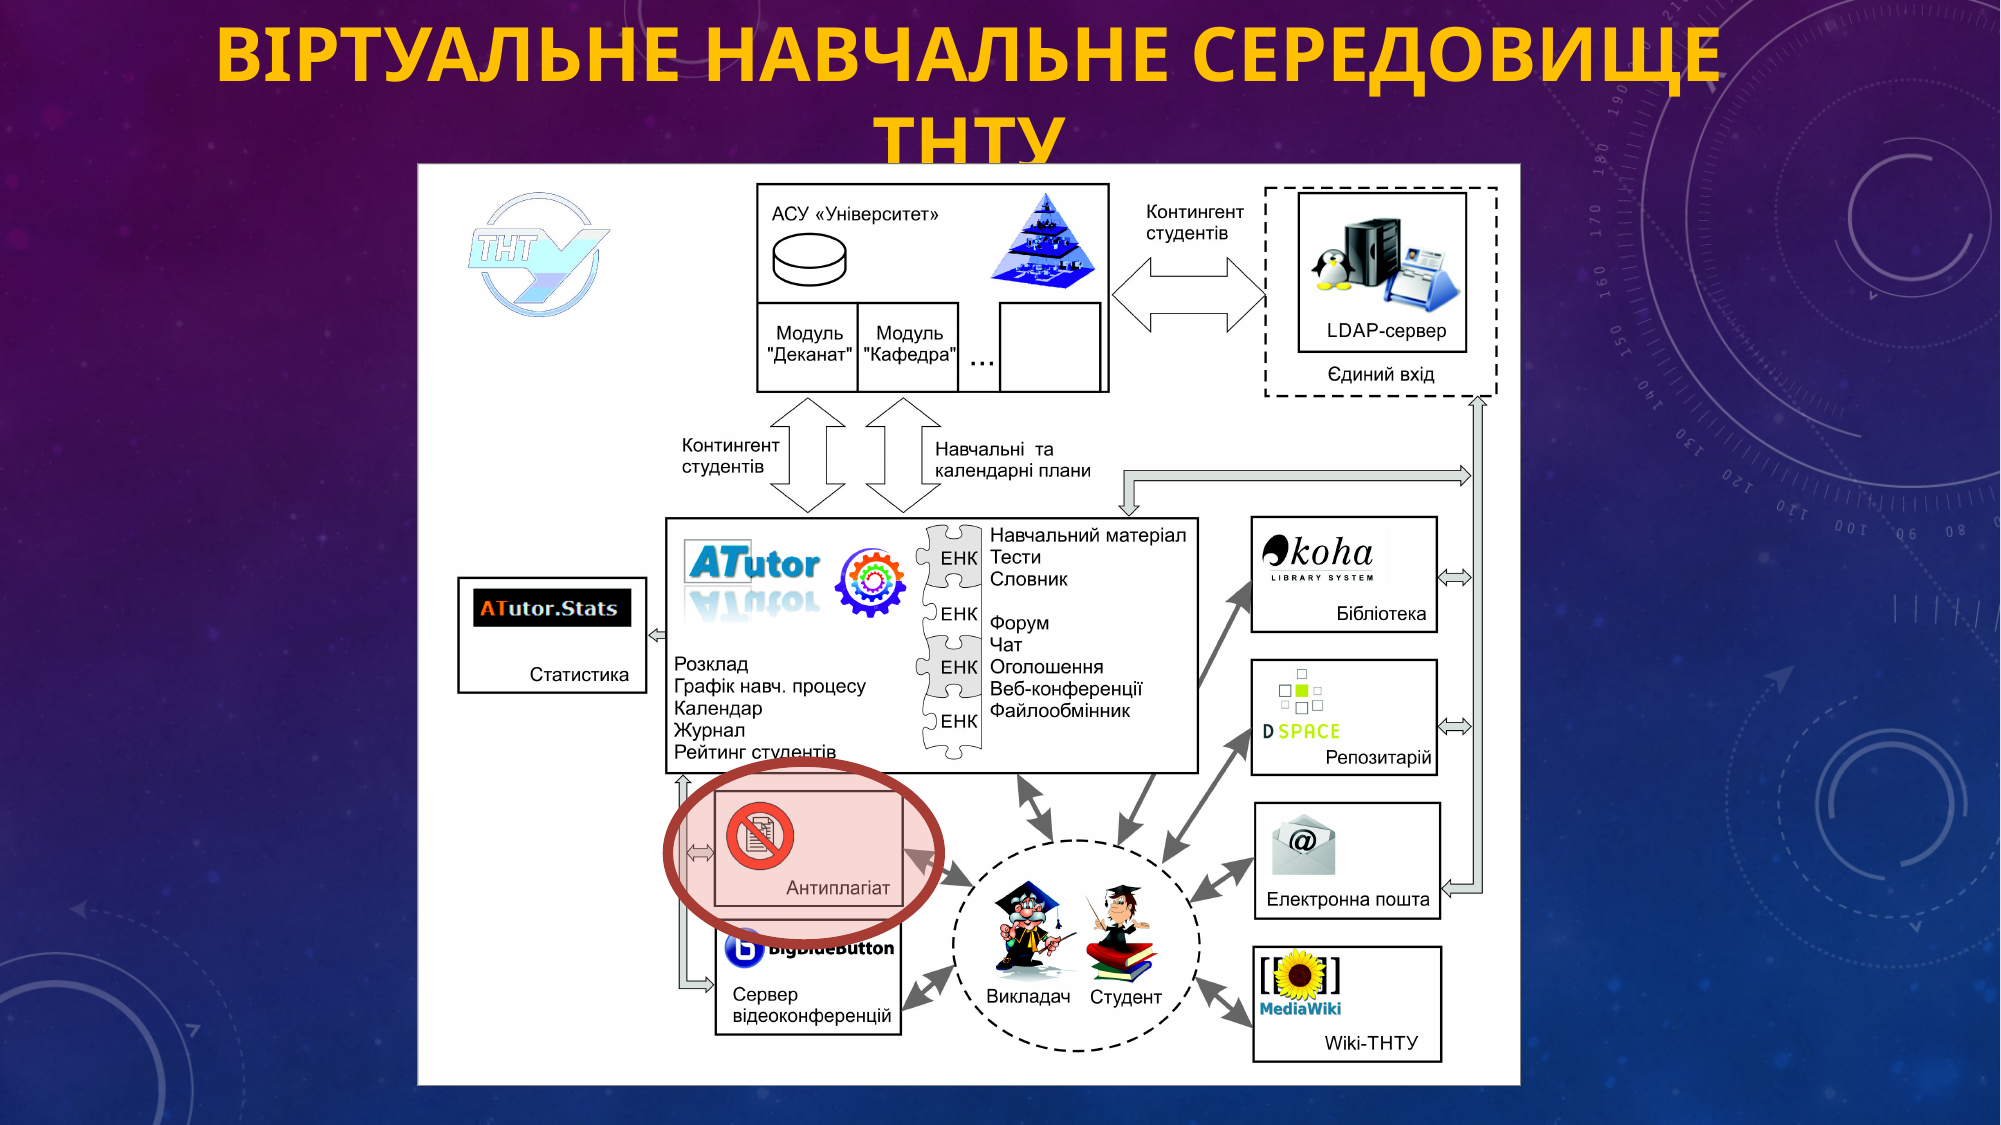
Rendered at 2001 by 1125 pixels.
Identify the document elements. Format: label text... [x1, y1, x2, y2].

picture [0, 0, 2001, 1125]
text_box [667, 761, 940, 945]
title віртуальнЕ навчальнЕ середовищЕ ТНТУ [138, 28, 1801, 164]
